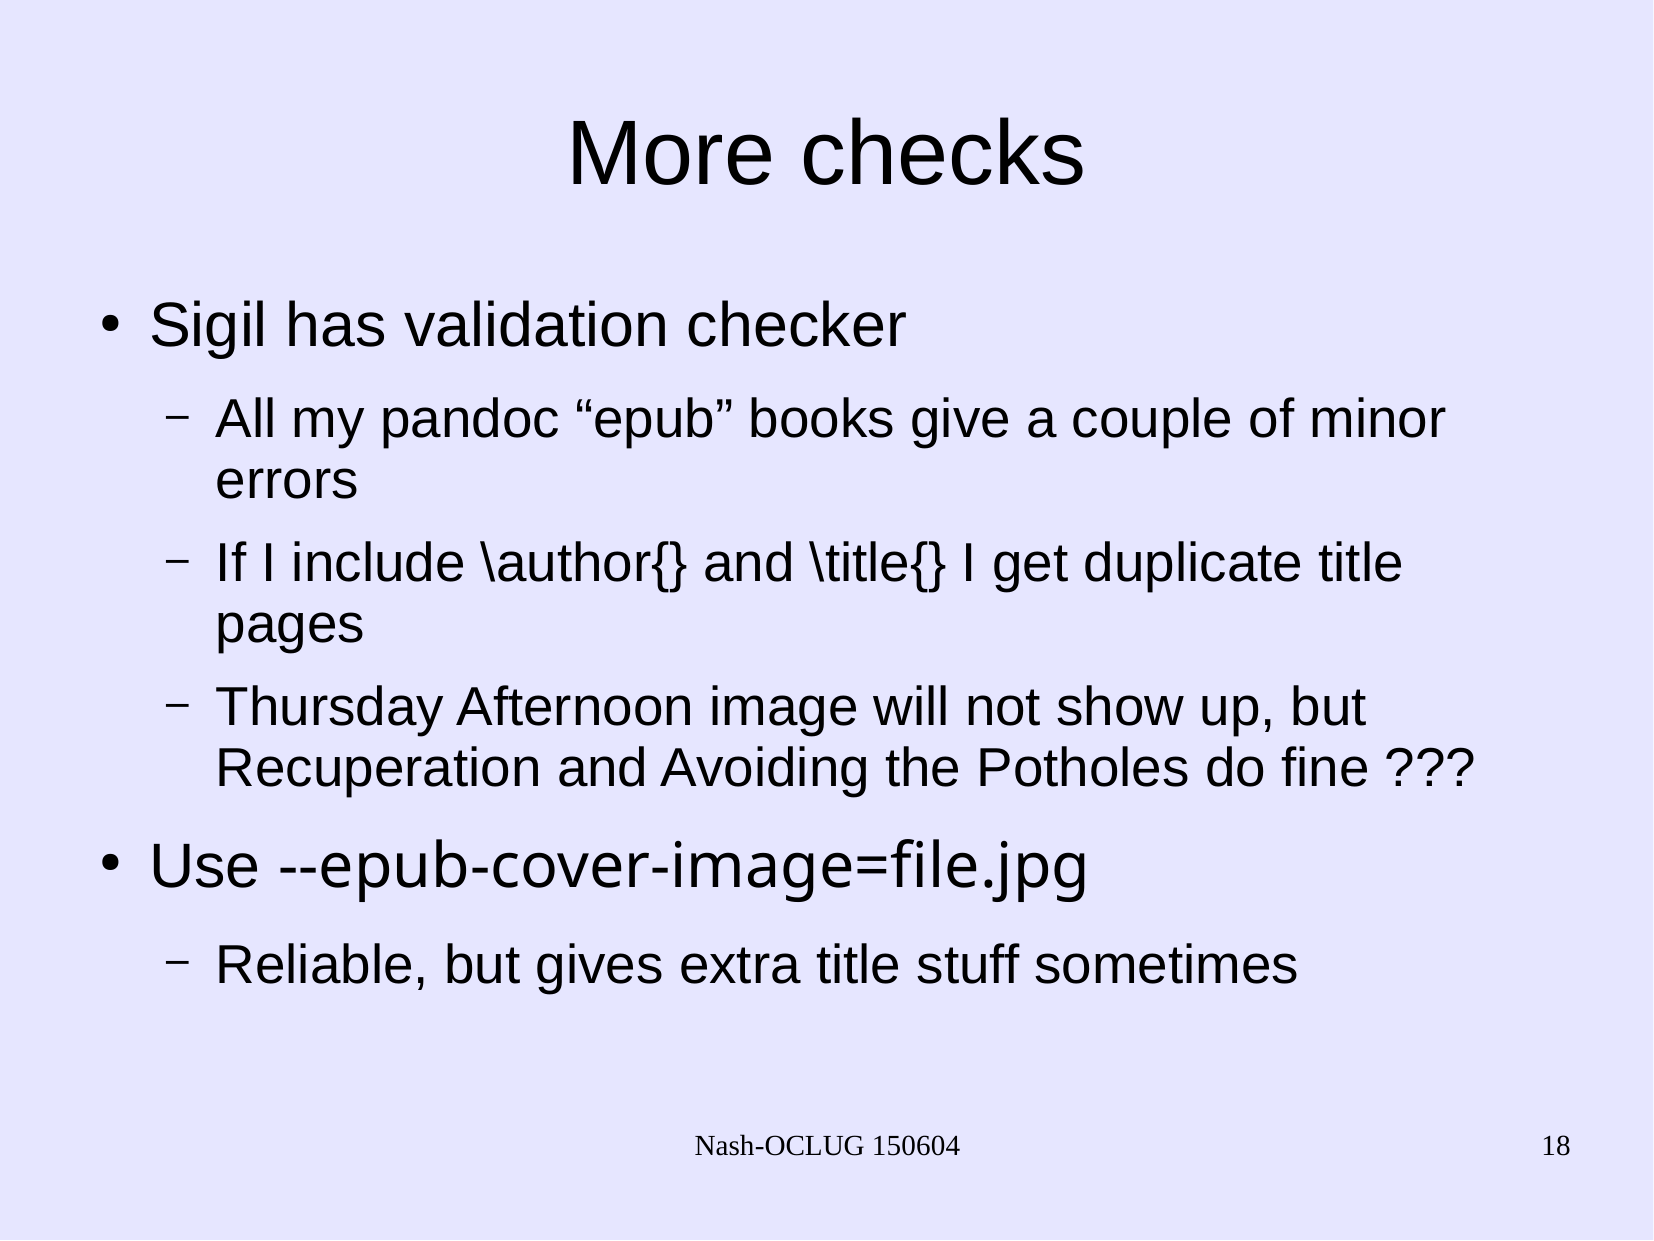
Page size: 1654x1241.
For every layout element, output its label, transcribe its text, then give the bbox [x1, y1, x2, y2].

list Sigil has validation checker All my pandoc “epub” books give a couple of minor errors If I include \author{} and \title{} I get duplicate title pages Thursday Afternoon image will not show up, but Recuperation and Avoiding the Potholes do fine ??? Use --epub-cover-image=file.jpg Reliable, but gives extra title stuff sometimes [82, 290, 1538, 1010]
title More checks [82, 49, 1571, 257]
